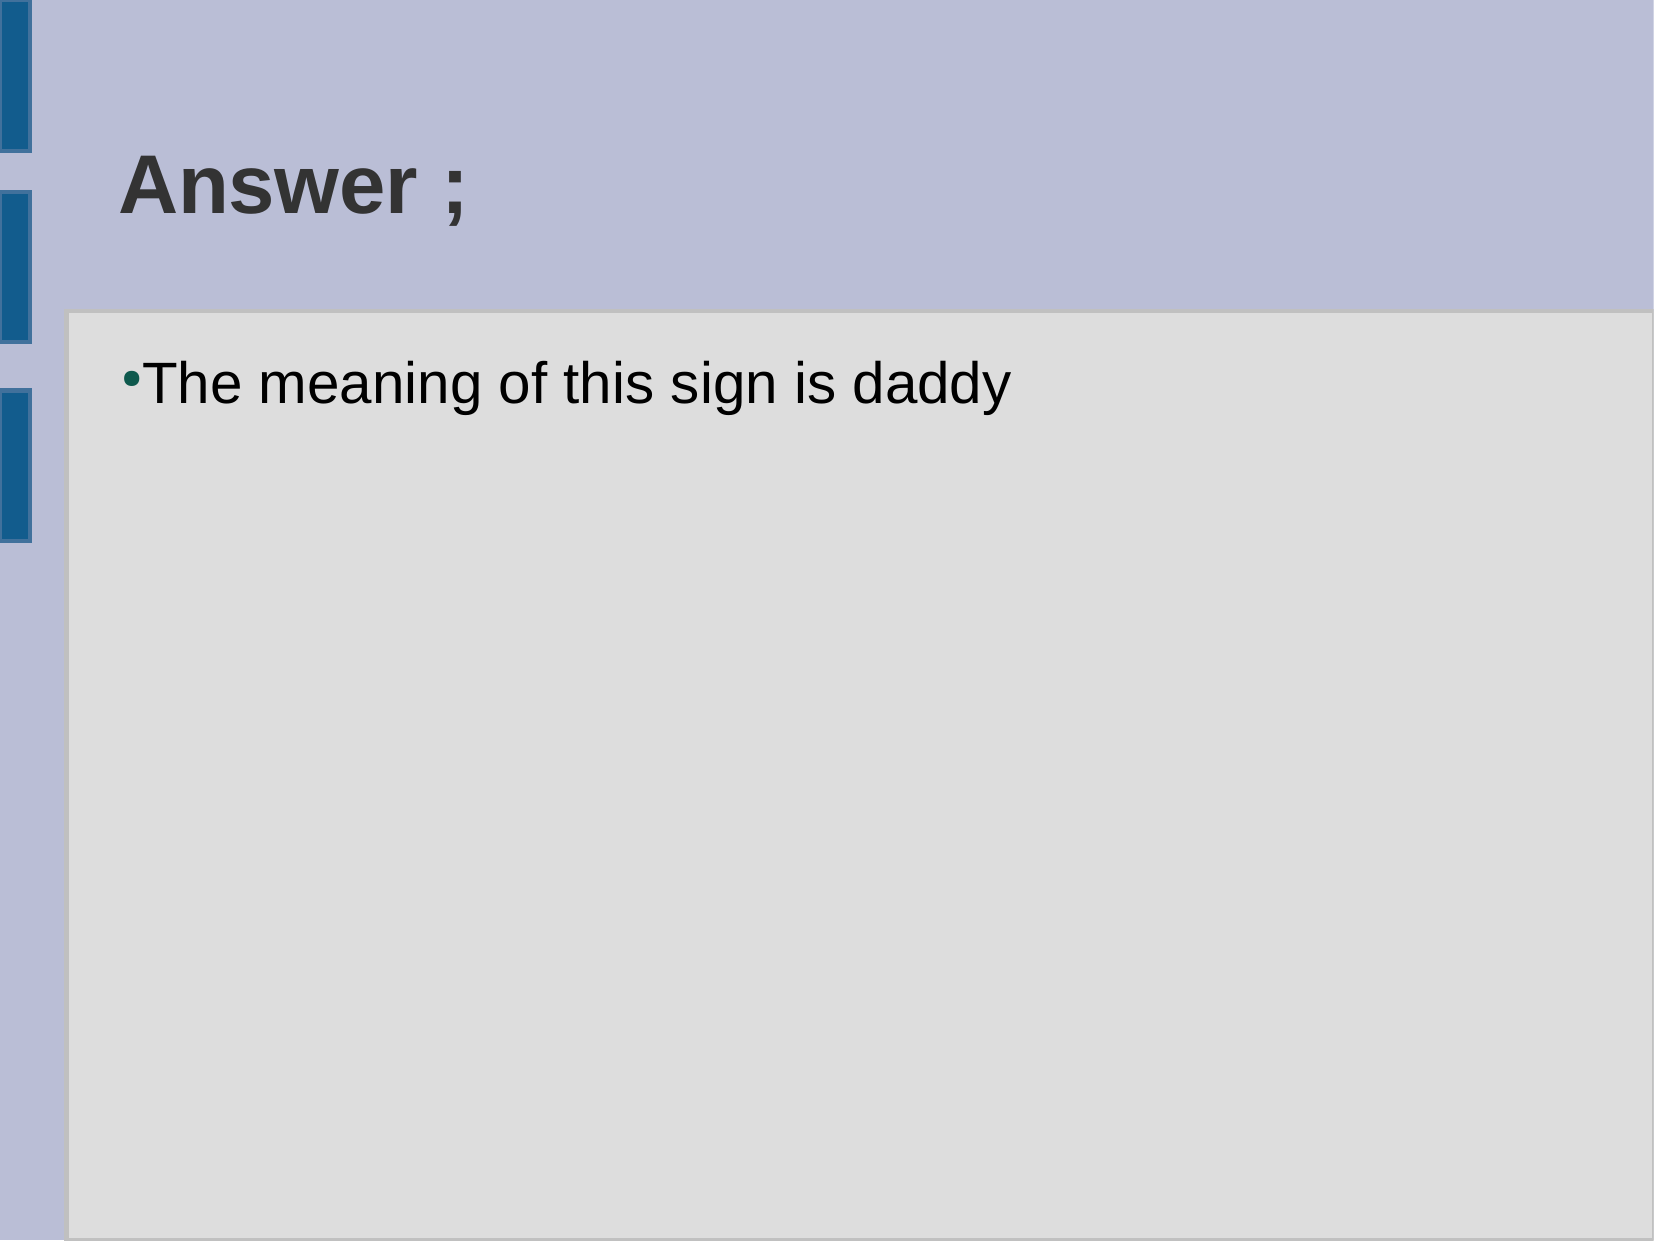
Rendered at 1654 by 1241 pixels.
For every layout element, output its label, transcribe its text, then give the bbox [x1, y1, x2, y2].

list The meaning of this sign is daddy [121, 344, 1534, 1127]
title Answer ; [118, 76, 1531, 284]
